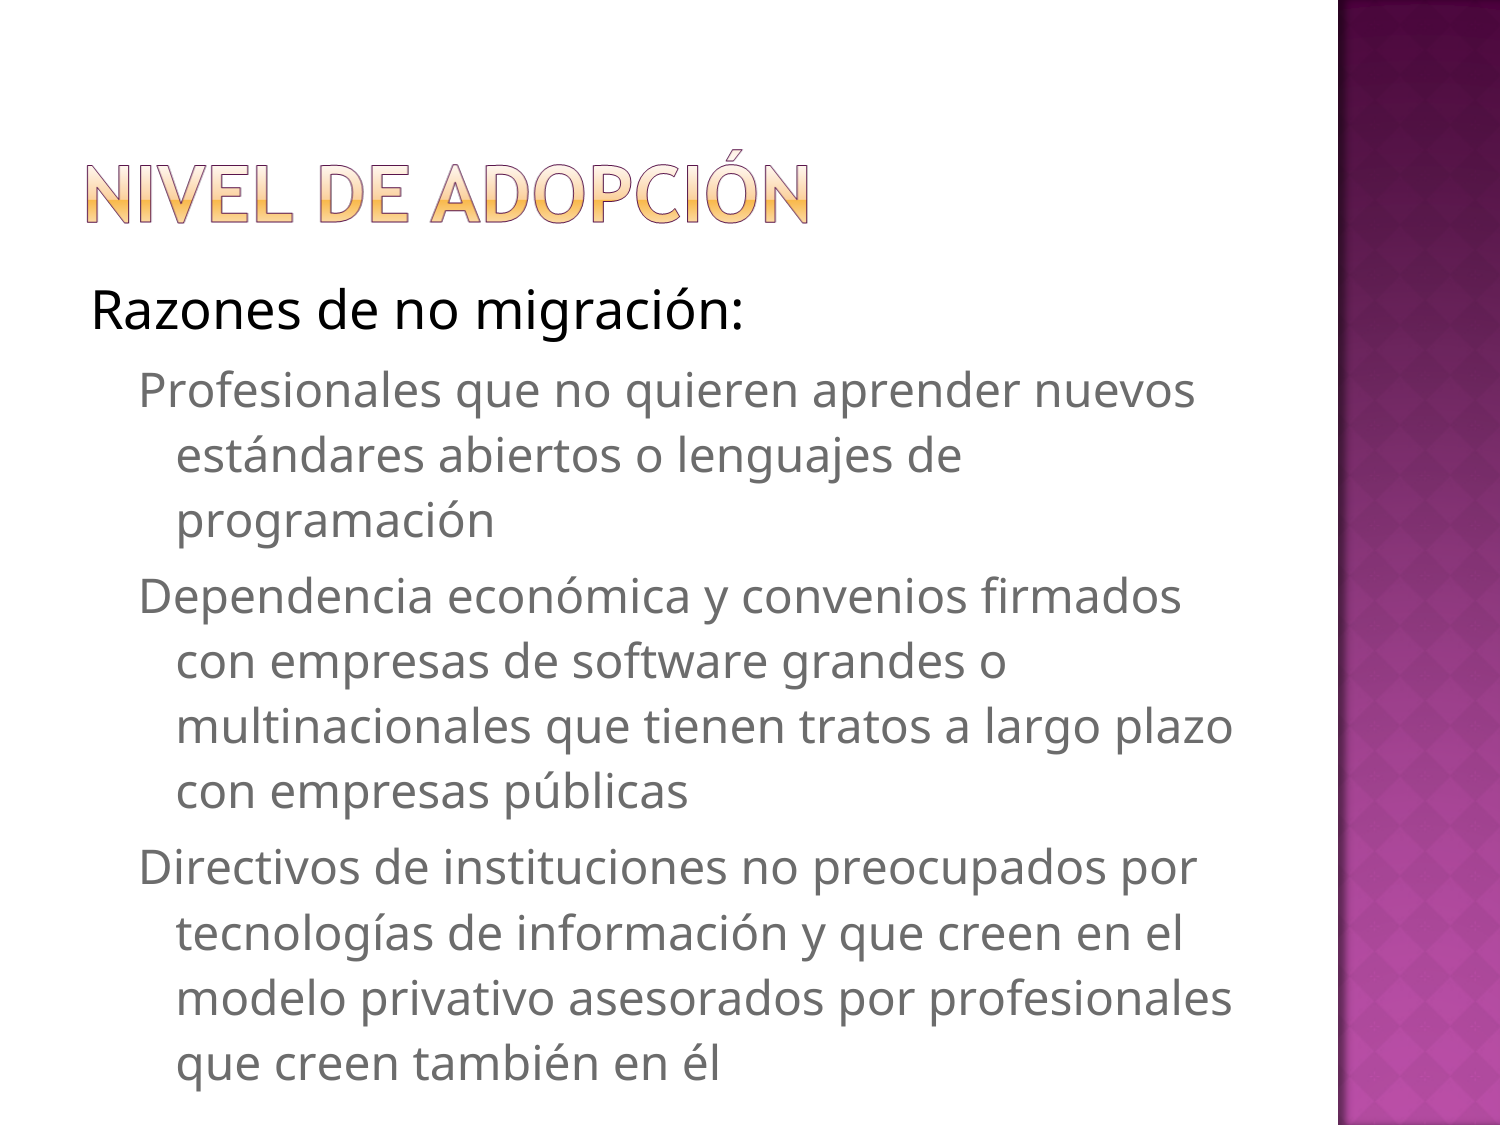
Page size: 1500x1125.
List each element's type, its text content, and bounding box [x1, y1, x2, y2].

text_box [34, 52, 1265, 241]
list Razones de no migración: Profesionales que no quieren aprender nuevos estándares abiertos o lenguajes de programación Dependencia económica y convenios firmados con empresas de software grandes o multinacionales que tienen tratos a largo plazo con empresas públicas Directivos de instituciones no preocupados por tecnologías de información y que creen en el modelo privativo asesorados por profesionales que creen también en él [75, 263, 1263, 1060]
picture [1337, 0, 1500, 1125]
